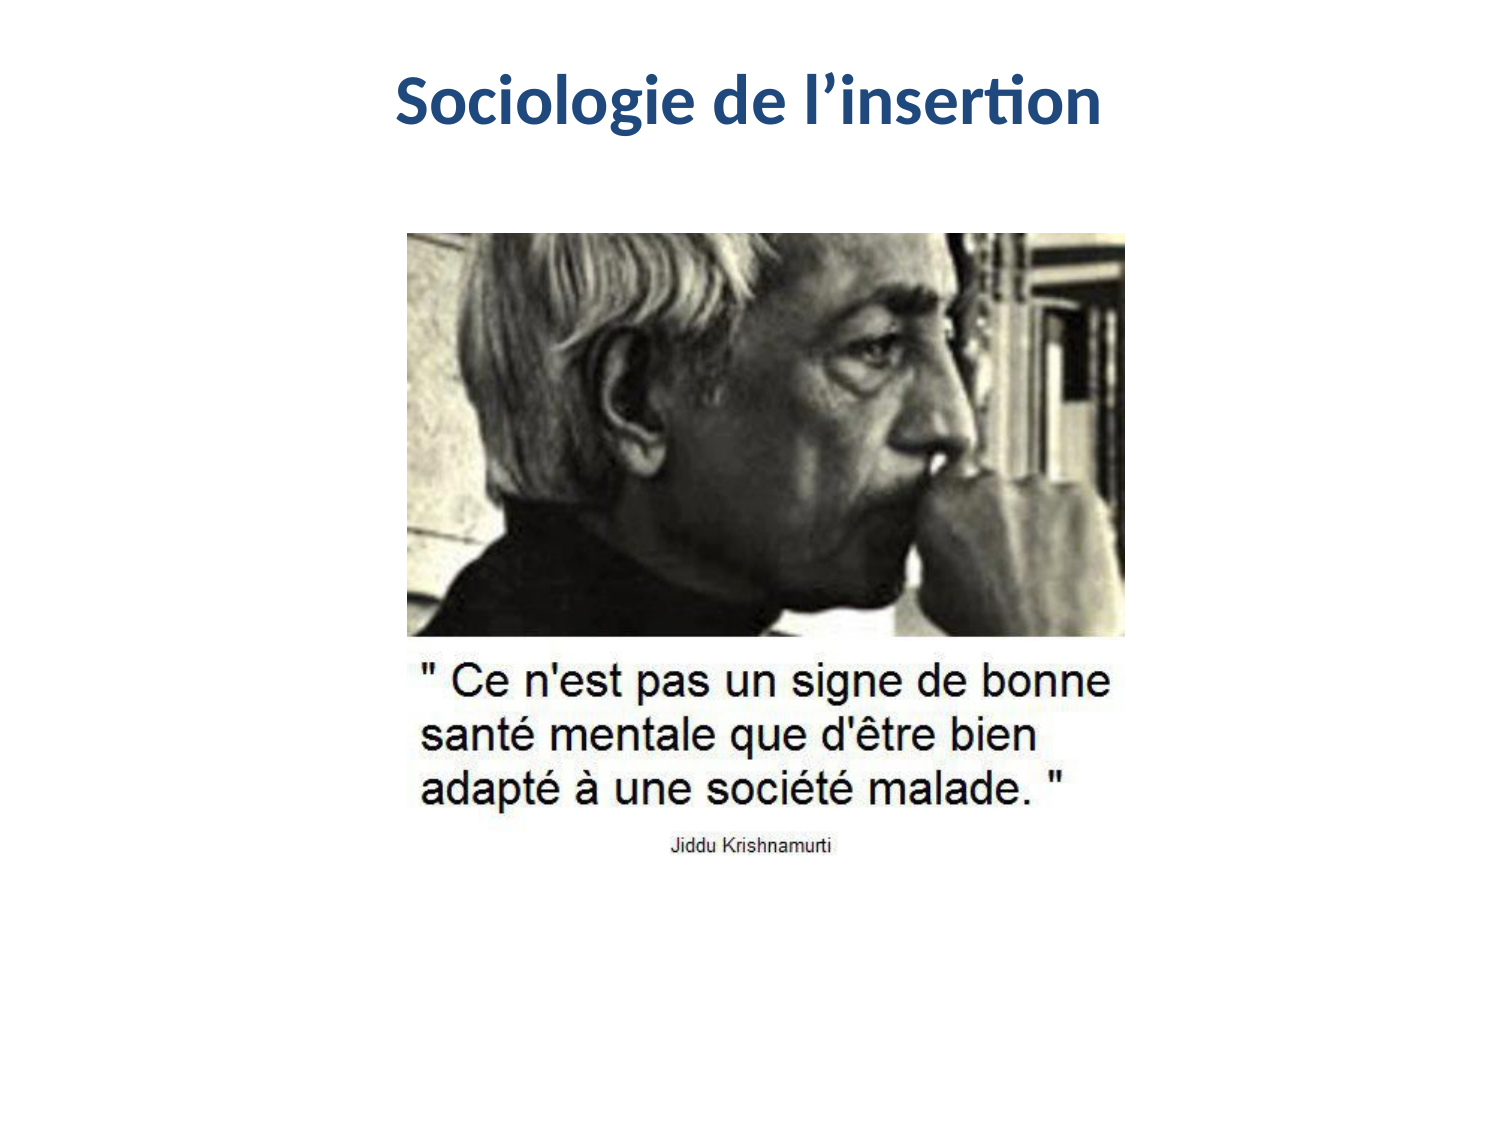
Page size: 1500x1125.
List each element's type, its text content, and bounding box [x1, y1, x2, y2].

picture [407, 233, 1125, 863]
title Sociologie de l’insertion [75, 45, 1425, 233]
